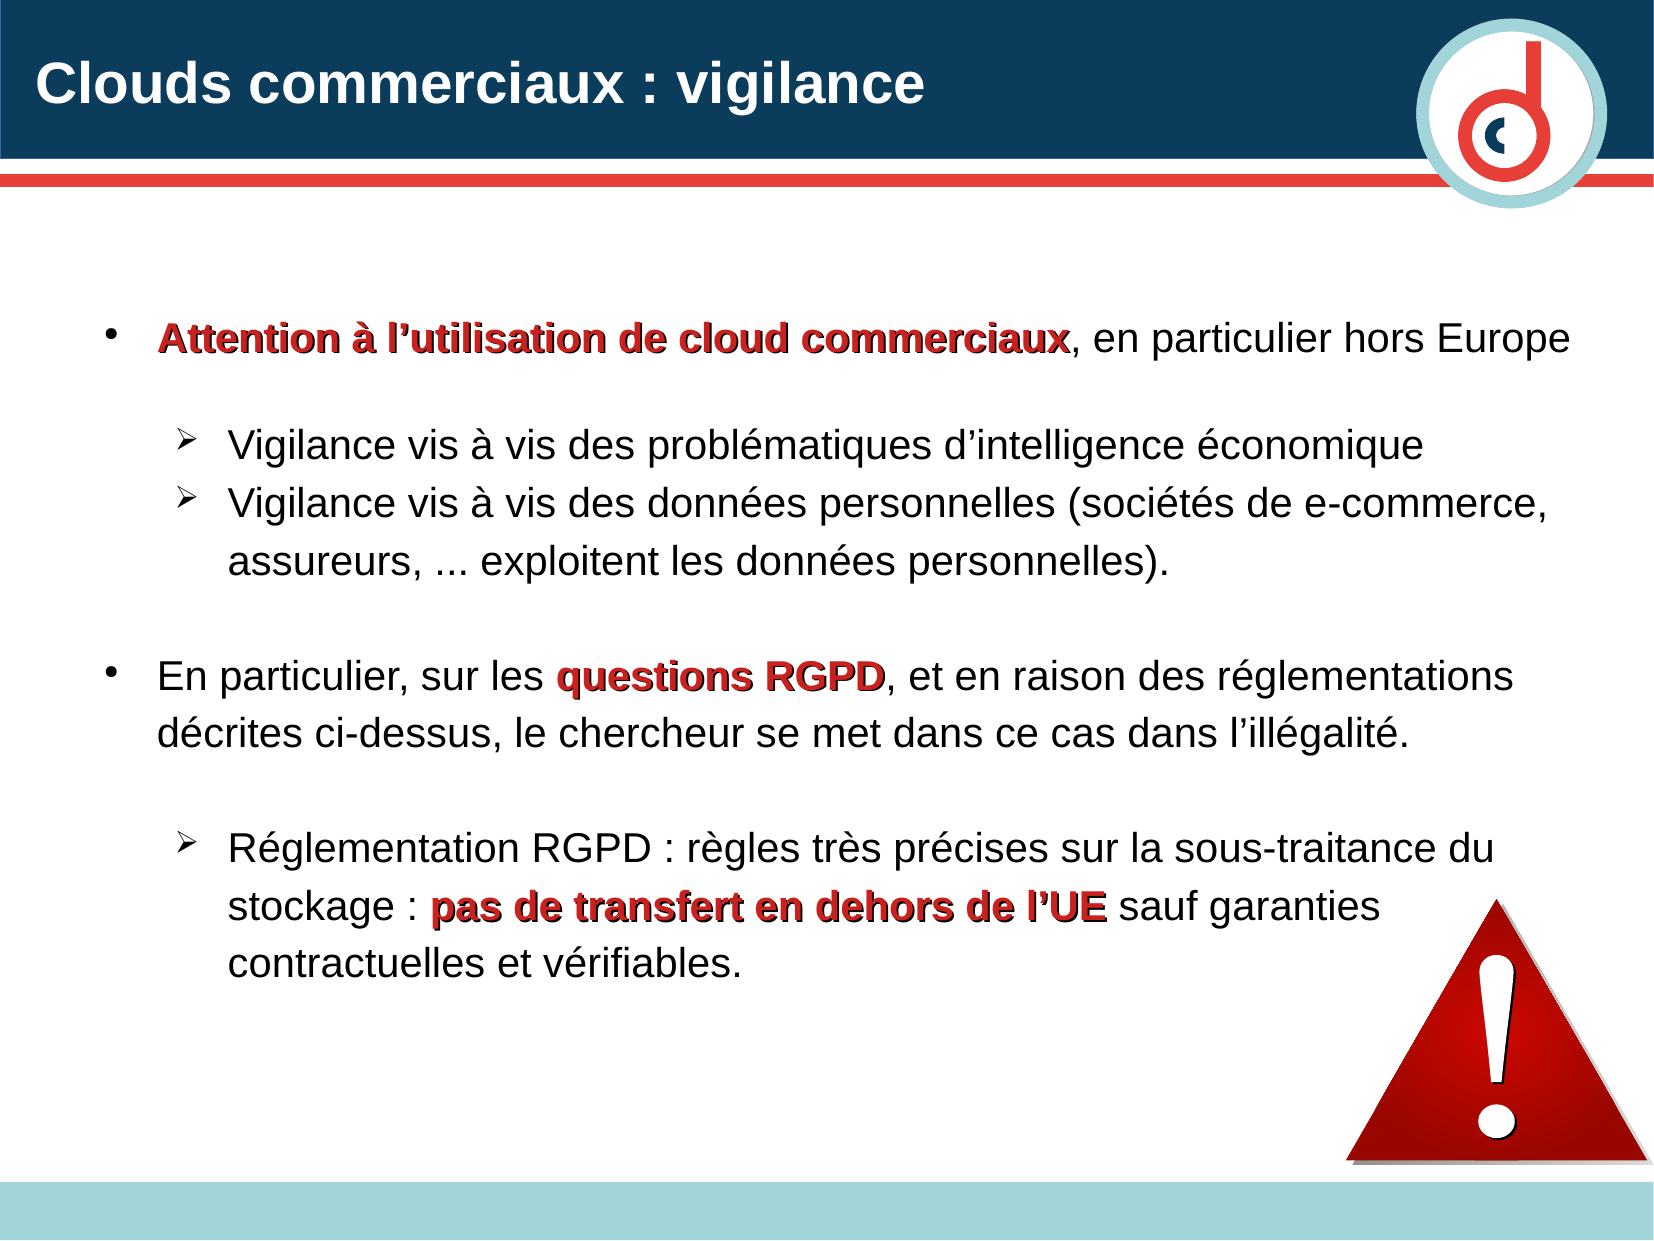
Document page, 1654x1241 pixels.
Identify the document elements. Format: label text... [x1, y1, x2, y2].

text_box Attention à l’utilisation de cloud commerciaux, en particulier hors Europe Vigilance vis à vis des problématiques d’intelligence économique Vigilance vis à vis des données personnelles (sociétés de e-commerce, assureurs, ... exploitent les données personnelles). En particulier, sur les questions RGPD, et en raison des réglementations décrites ci-dessus, le chercheur se met dans ce cas dans l’illégalité. Réglementation RGPD : règles très précises sur la sous-traitance du stockage : pas de transfert en dehors de l’UE sauf garanties contractuelles et vérifiables. [71, 295, 1595, 1040]
picture [1342, 897, 1654, 1168]
title Clouds commerciaux : vigilance [35, 11, 1506, 159]
